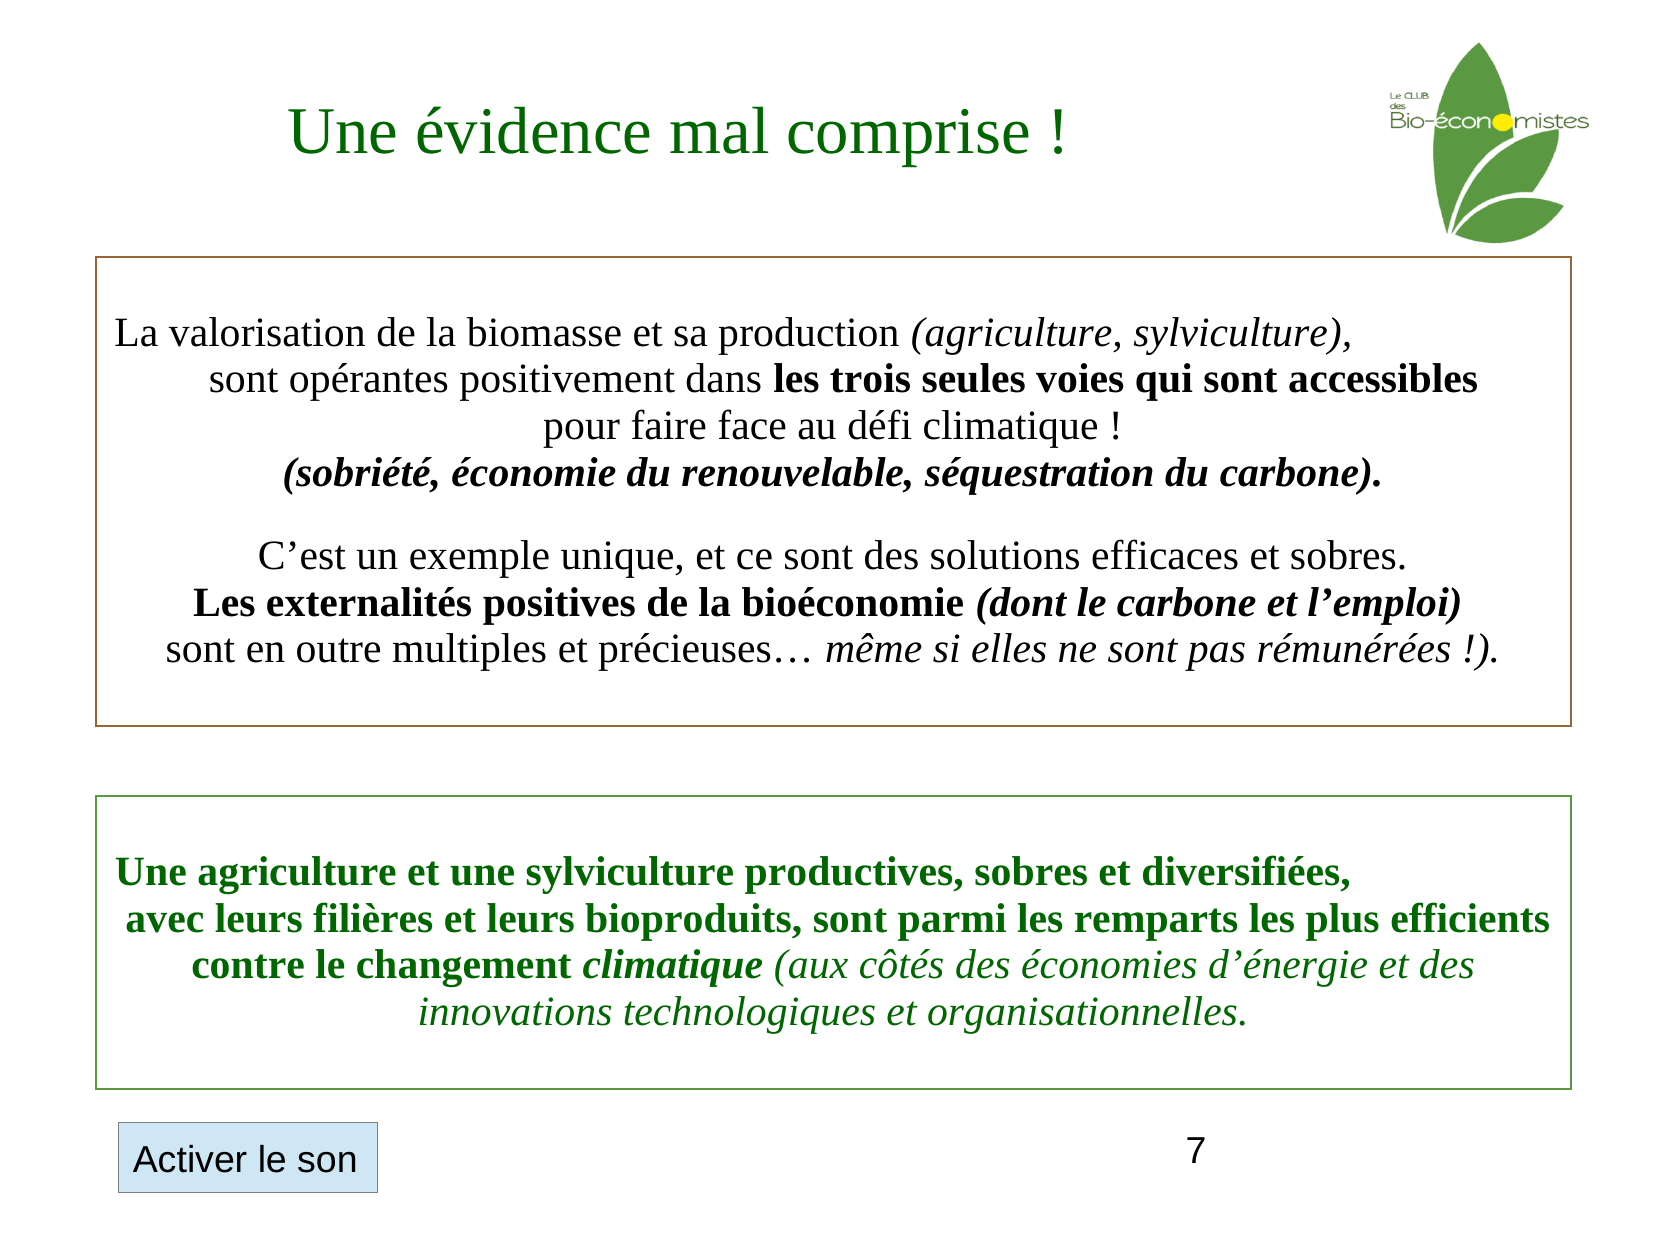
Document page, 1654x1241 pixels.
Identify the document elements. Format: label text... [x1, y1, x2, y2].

text_box <numéro> [1185, 1129, 1560, 1204]
text_box Activer le son [118, 1122, 378, 1193]
picture [1389, 29, 1606, 257]
text_box Une évidence mal comprise ! [0, 64, 1359, 195]
text_box La valorisation de la biomasse et sa production (agriculture, sylviculture), sont opérantes positivement dans les trois seules voies qui sont accessibles pour faire face au défi climatique ! (sobriété, économie du renouvelable, séquestration du carbone). C’est un exemple unique, et ce sont des solutions efficaces et sobres. Les externalités positives de la bioéconomie (dont le carbone et l’emploi) sont en outre multiples et précieuses… même si elles ne sont pas rémunérées !). [95, 256, 1572, 727]
text_box Une agriculture et une sylviculture productives, sobres et diversifiées, avec leurs filières et leurs bioproduits, sont parmi les remparts les plus efficients contre le changement climatique (aux côtés des économies d’énergie et des innovations technologiques et organisationnelles. [95, 795, 1572, 1089]
